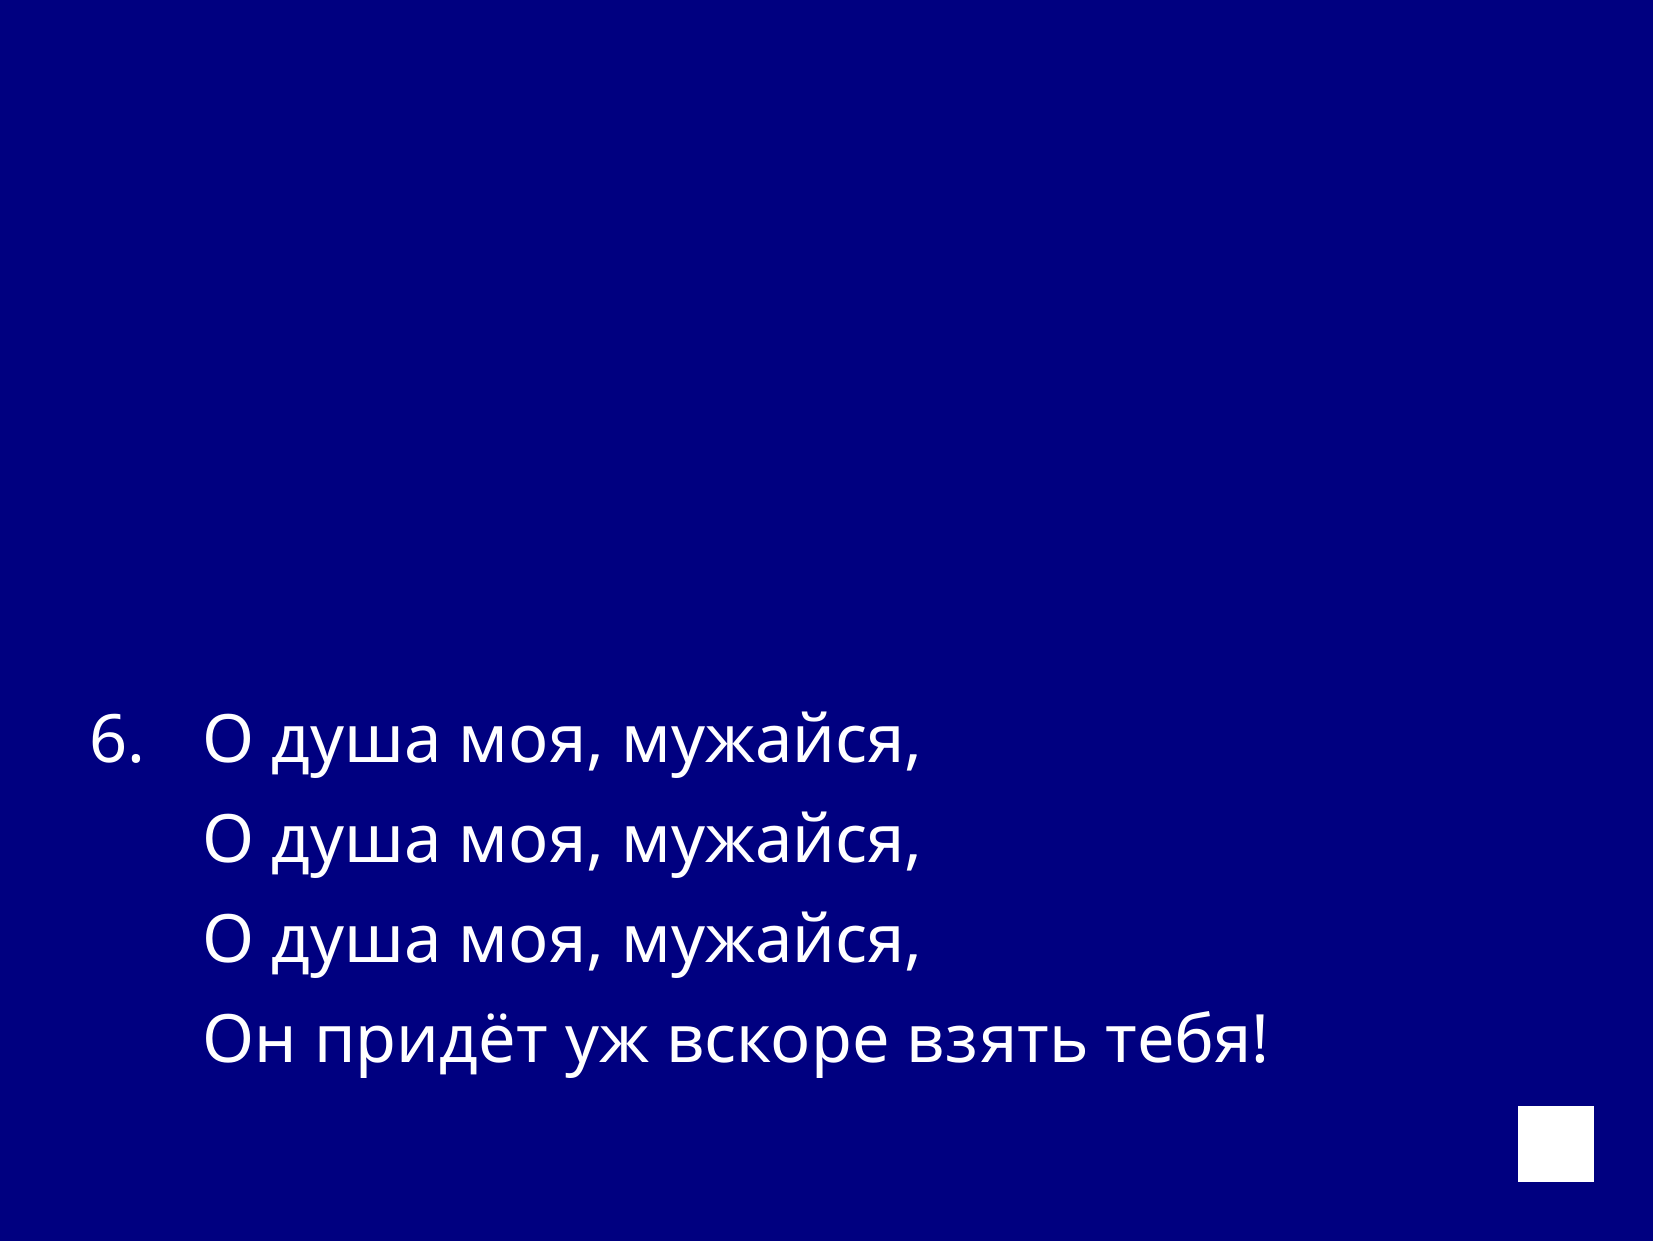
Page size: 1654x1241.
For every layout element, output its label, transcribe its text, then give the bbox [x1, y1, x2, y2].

text_box [1518, 1106, 1594, 1182]
text_box 6. О душа моя, мужайся, О душа моя, мужайся, О душа моя, мужайся, Он придёт уж вскоре взять тебя! [75, 675, 1576, 1163]
